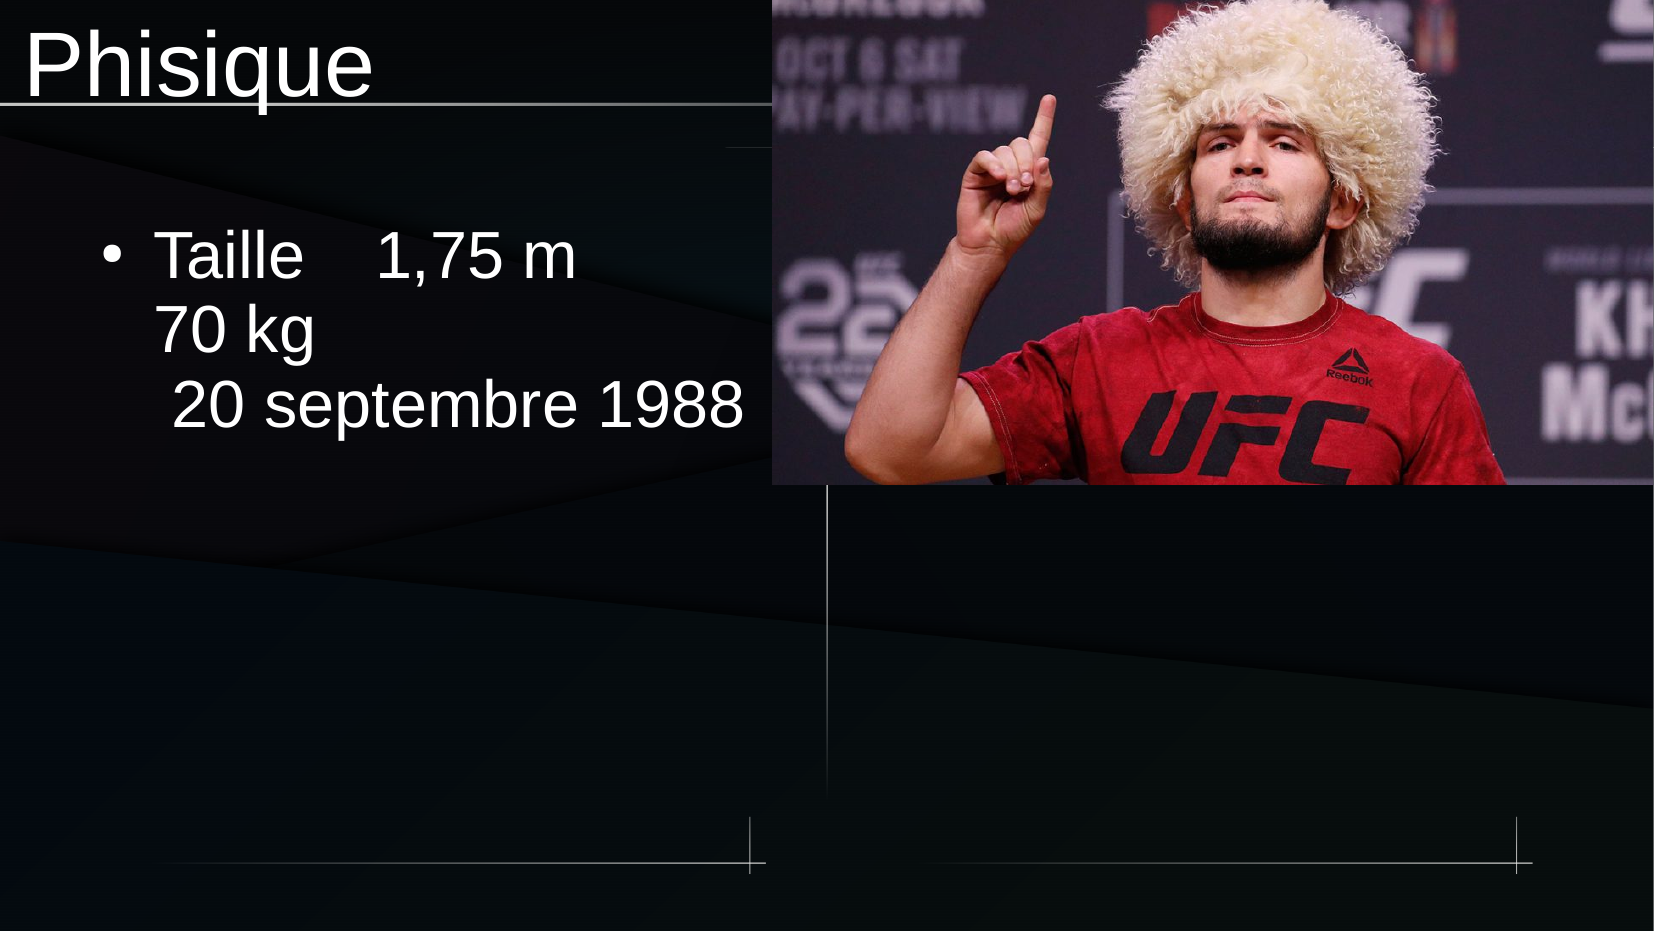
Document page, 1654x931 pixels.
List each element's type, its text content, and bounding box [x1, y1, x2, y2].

title Phisique [23, 11, 772, 119]
picture [0, 0, 1654, 931]
list Taille 1,75 m 70 kg 20 septembre 1988 [82, 217, 809, 758]
